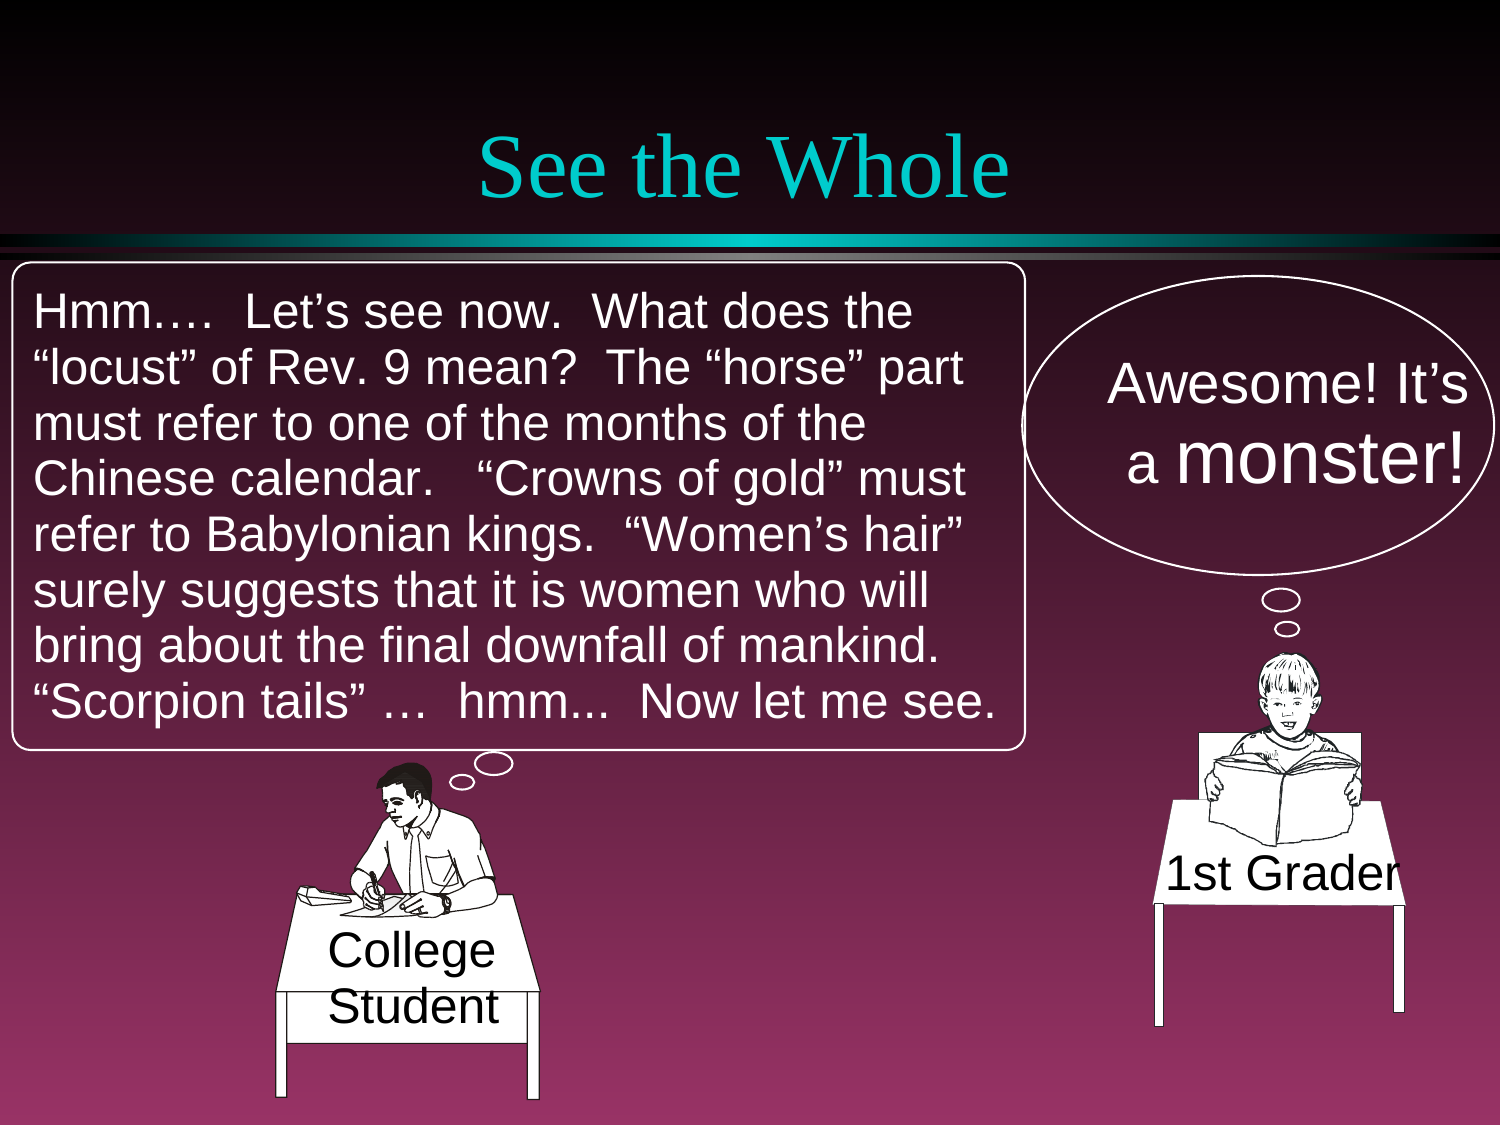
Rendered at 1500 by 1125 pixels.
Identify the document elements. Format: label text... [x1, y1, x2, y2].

picture [1149, 909, 1409, 1029]
picture [1149, 650, 1409, 837]
text_box 1st Grader [1149, 837, 1451, 909]
text_box Awesome! It’s a monster! [1022, 275, 1495, 576]
text_box Hmm.… Let’s see now. What does the “locust” of Rev. 9 mean? The “horse” part must refer to one of the months of the Chinese calendar. “Crowns of gold” must refer to Babylonian kings. “Women’s hair” surely suggests that it is women who will bring about the final downfall of mankind. “Scorpion tails” … hmm... Now let me see. [12, 262, 1026, 751]
text_box College Student [312, 915, 601, 1043]
title See the Whole [99, 37, 1388, 225]
picture [275, 762, 542, 1101]
